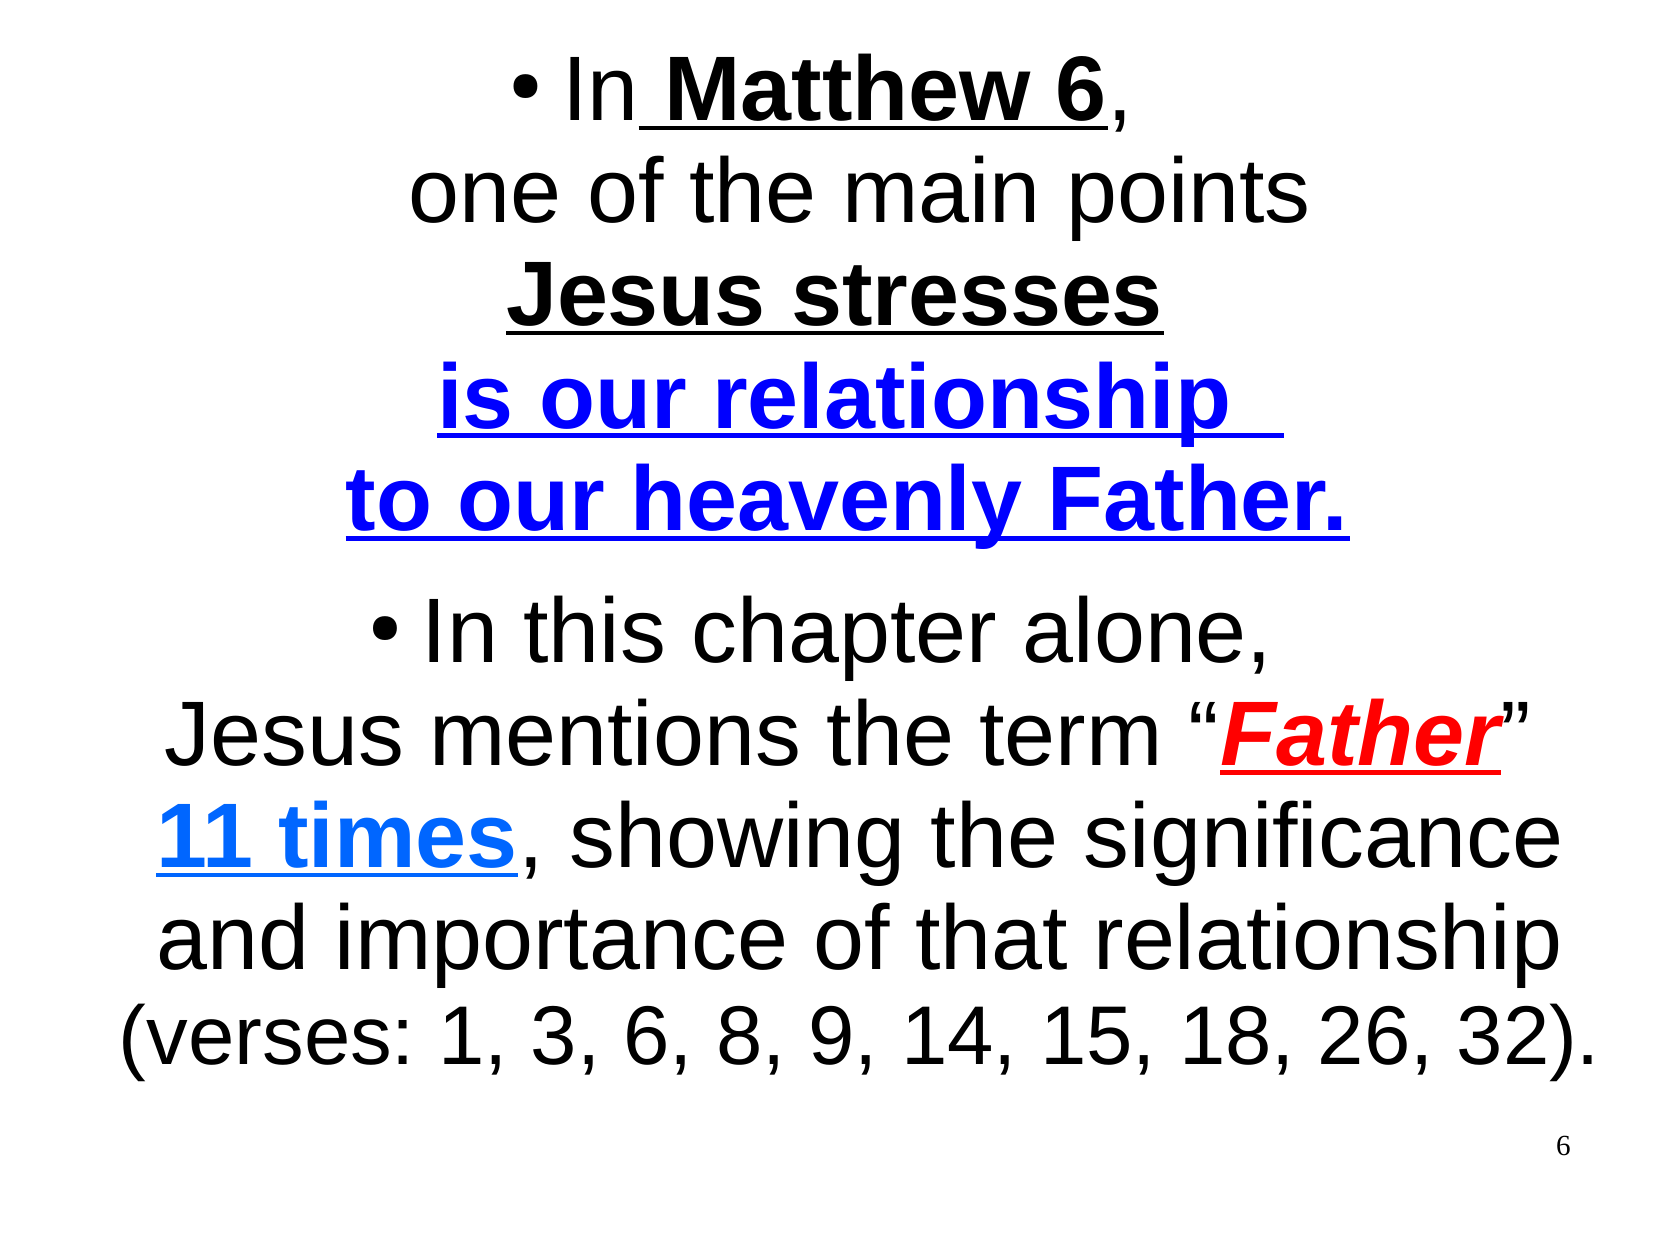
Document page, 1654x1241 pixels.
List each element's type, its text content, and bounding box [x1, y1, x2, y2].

list In Matthew 6, one of the main points Jesus stresses is our relationship to our heavenly Father. In this chapter alone, Jesus mentions the term “Father” 11 times, showing the significance and importance of that relationship (verses: 1, 3, 6, 8, 9, 14, 15, 18, 26, 32). [37, 37, 1613, 1238]
